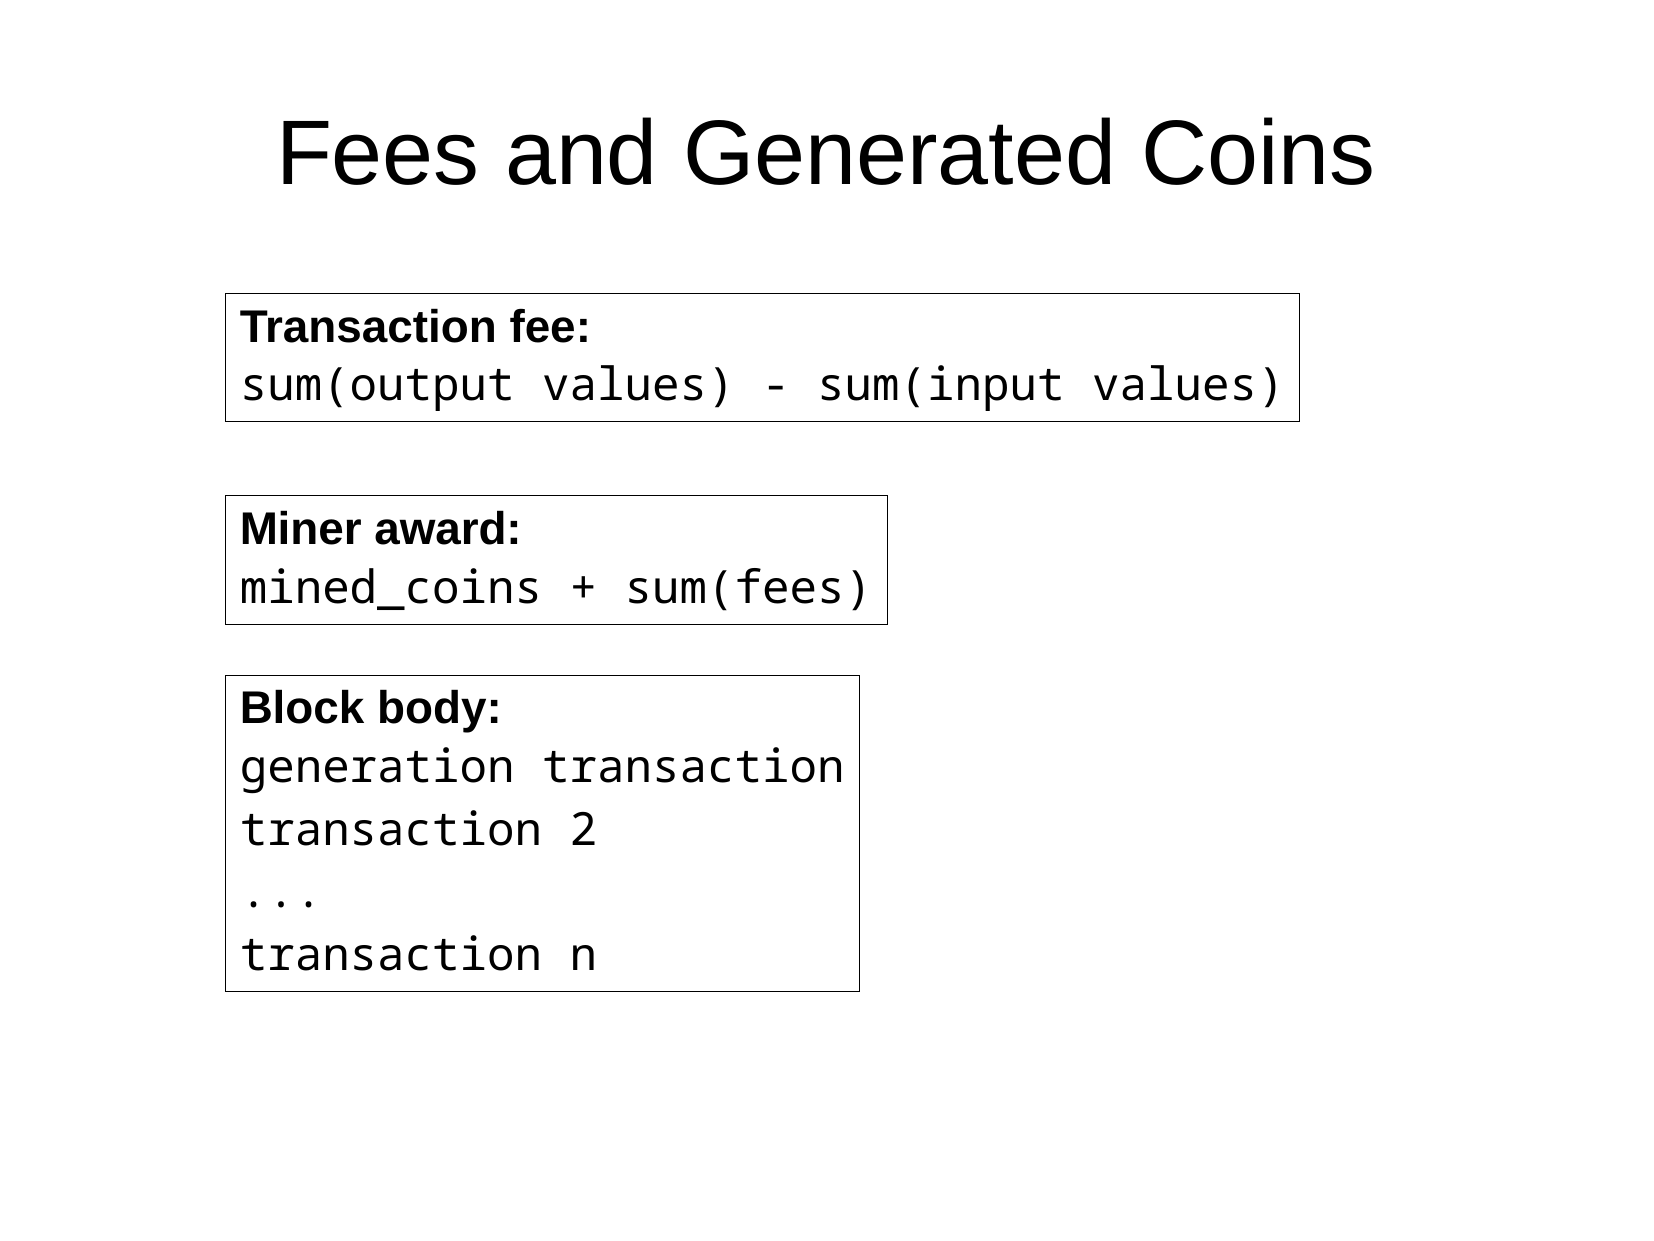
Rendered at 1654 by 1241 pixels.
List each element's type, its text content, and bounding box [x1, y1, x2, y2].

title Fees and Generated Coins [82, 56, 1571, 250]
text_box Transaction fee: sum(output values) - sum(input values) [225, 293, 1300, 413]
text_box Miner award: mined_coins + sum(fees) [225, 495, 888, 615]
text_box Block body: generation transaction transaction 2 ... transaction n [225, 675, 860, 955]
